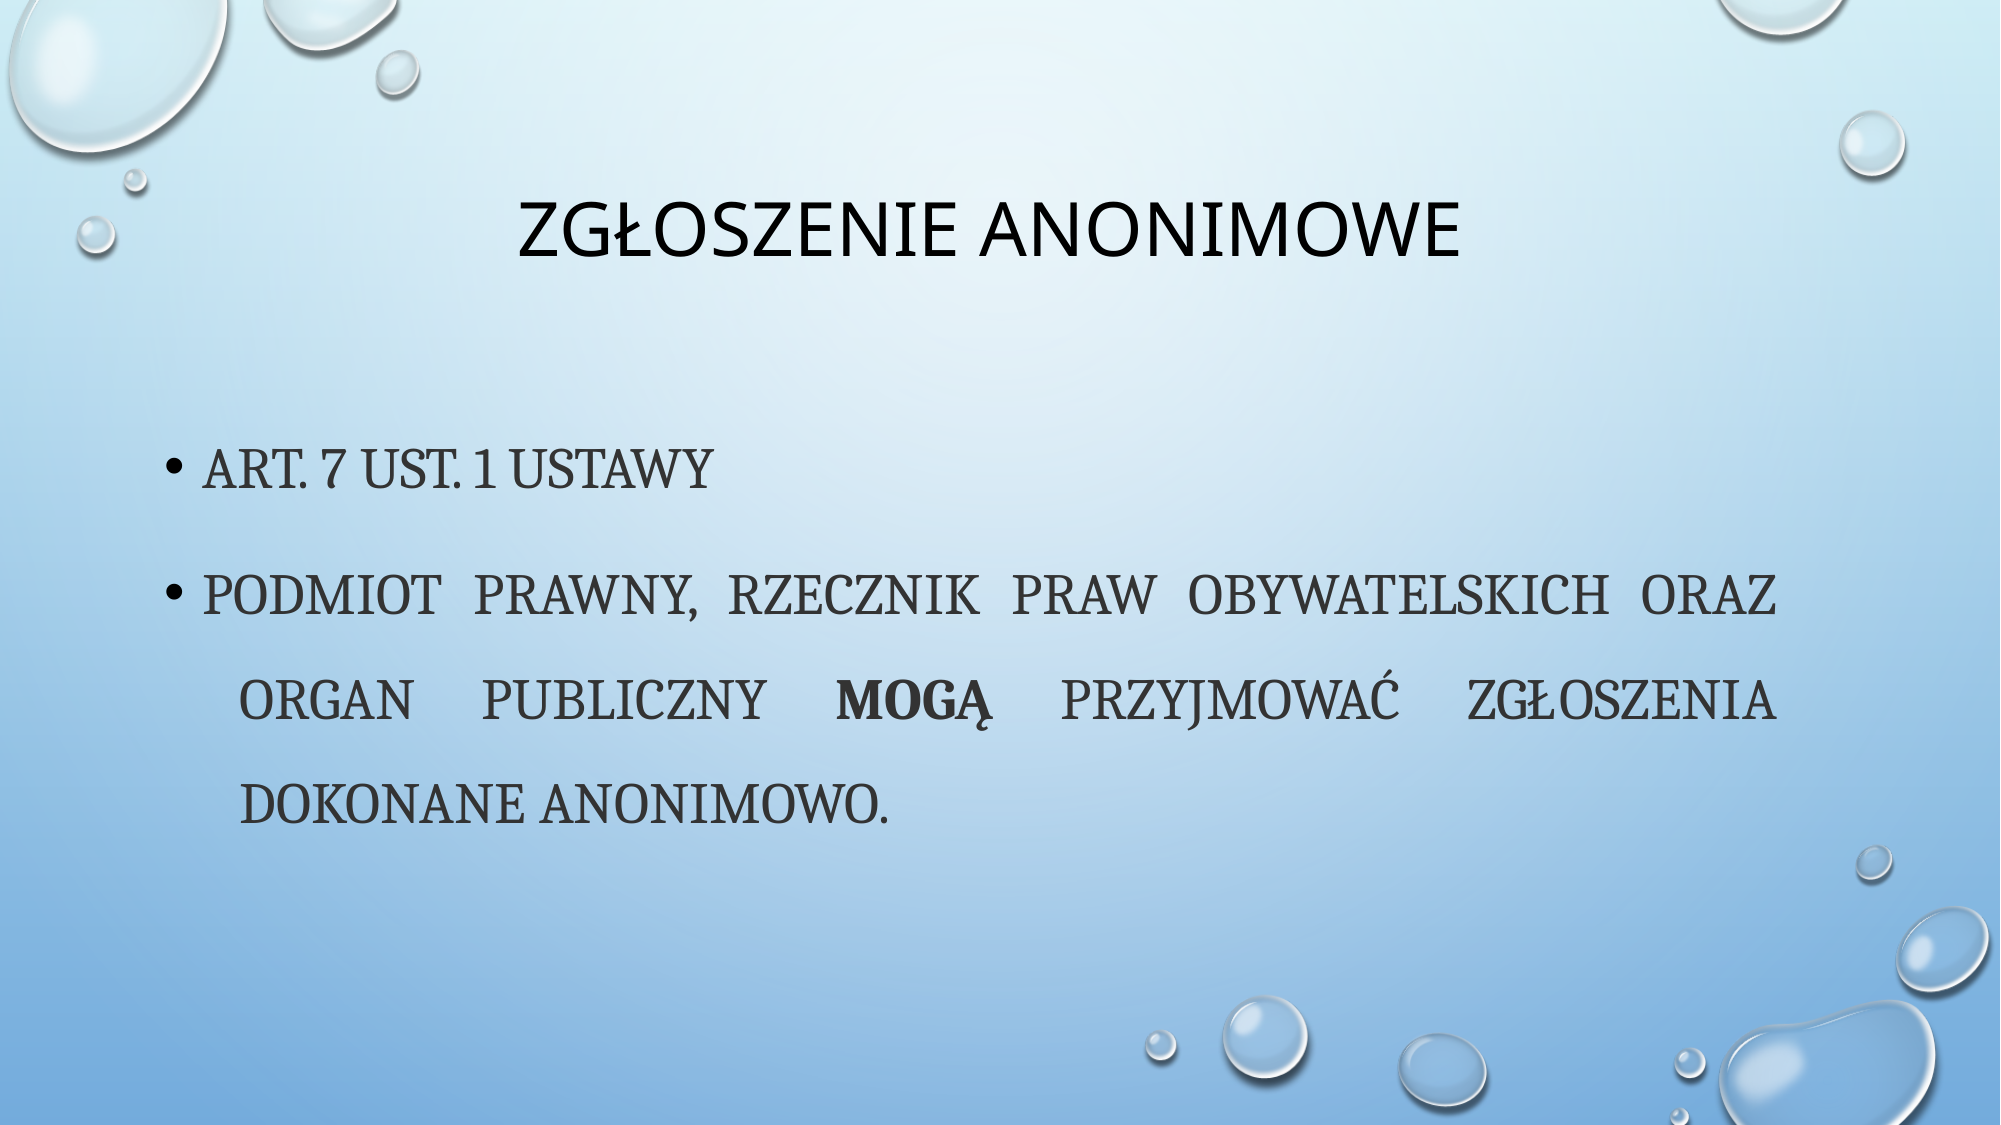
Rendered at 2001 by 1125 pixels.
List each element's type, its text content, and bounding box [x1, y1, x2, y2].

list Art. 7 ust. 1 ustawy Podmiot prawny, Rzecznik Praw Obywatelskich oraz organ publiczny mogą przyjmować zgłoszenia dokonane anonimowo. [149, 388, 1850, 950]
title Zgłoszenie anonimowe [149, 101, 1851, 364]
